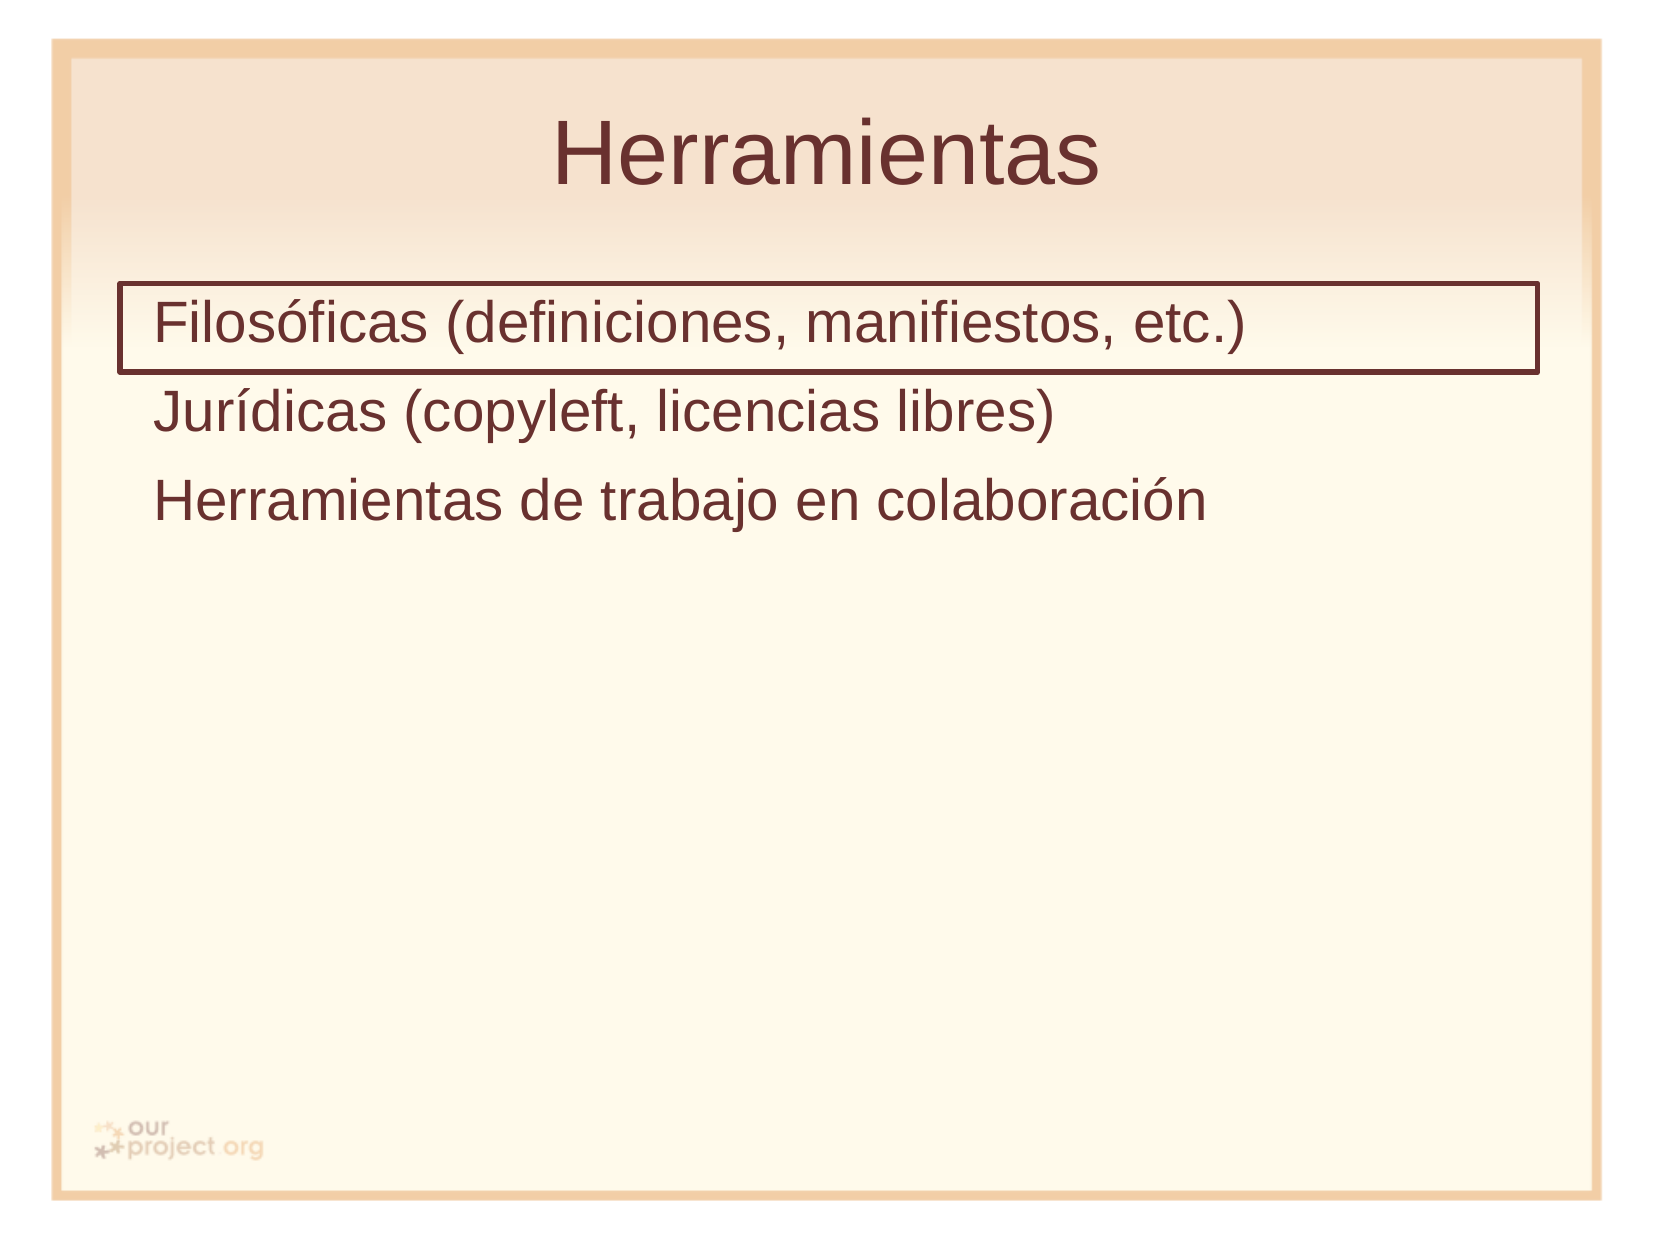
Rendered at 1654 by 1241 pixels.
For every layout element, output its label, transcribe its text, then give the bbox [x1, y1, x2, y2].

title Herramientas [82, 49, 1571, 257]
list Filosóficas (definiciones, manifiestos, etc.) Jurídicas (copyleft, licencias libres) Herramientas de trabajo en colaboración [123, 290, 1535, 369]
list Filosóficas (definiciones, manifiestos, etc.) Jurídicas (copyleft, licencias libres) Herramientas de trabajo en colaboración [82, 290, 1571, 1109]
picture [0, 0, 1654, 1241]
